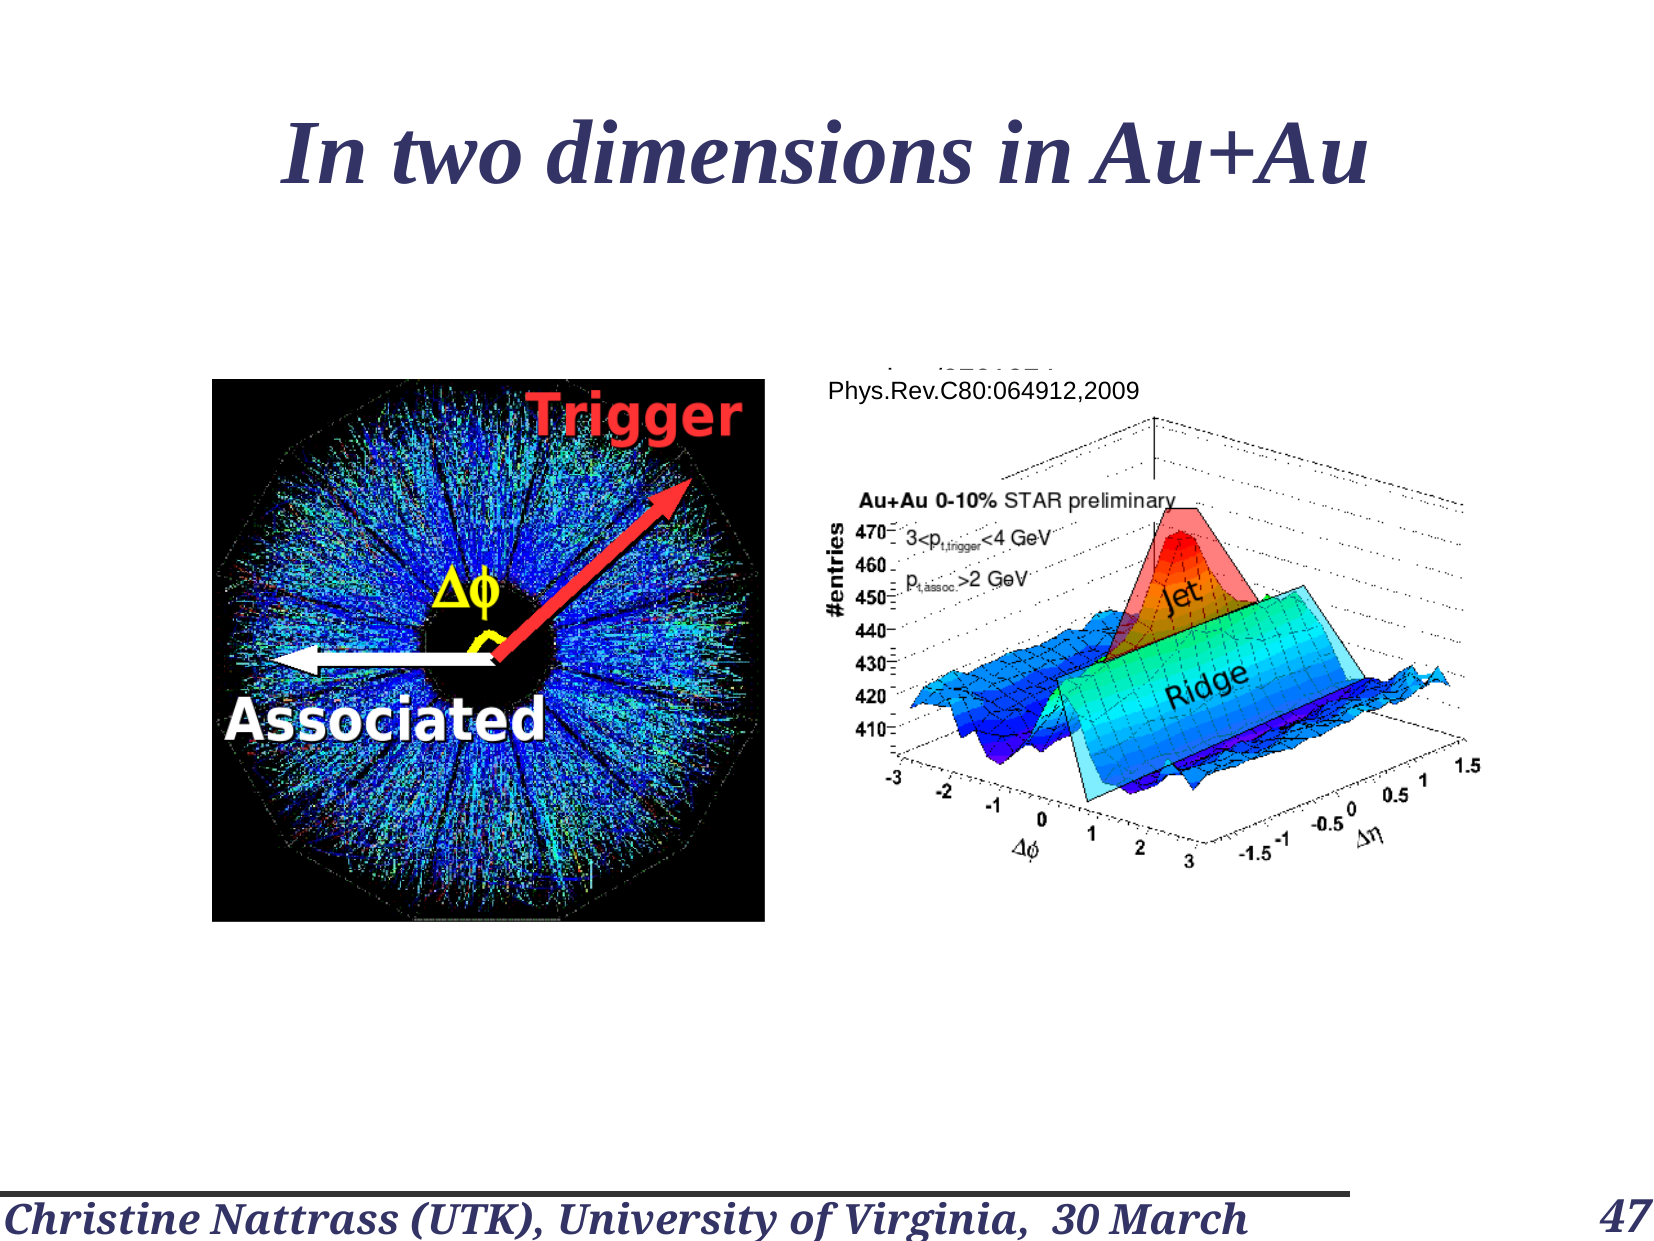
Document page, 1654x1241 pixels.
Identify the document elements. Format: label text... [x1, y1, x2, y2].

title In two dimensions in Au+Au [82, 49, 1571, 257]
picture [212, 378, 766, 923]
text_box Phys.Rev.C80:064912,2009 [813, 369, 1189, 413]
picture [825, 363, 1538, 900]
text_box [187, 364, 788, 938]
text_box nucl-ex/0701074 [825, 359, 1398, 410]
